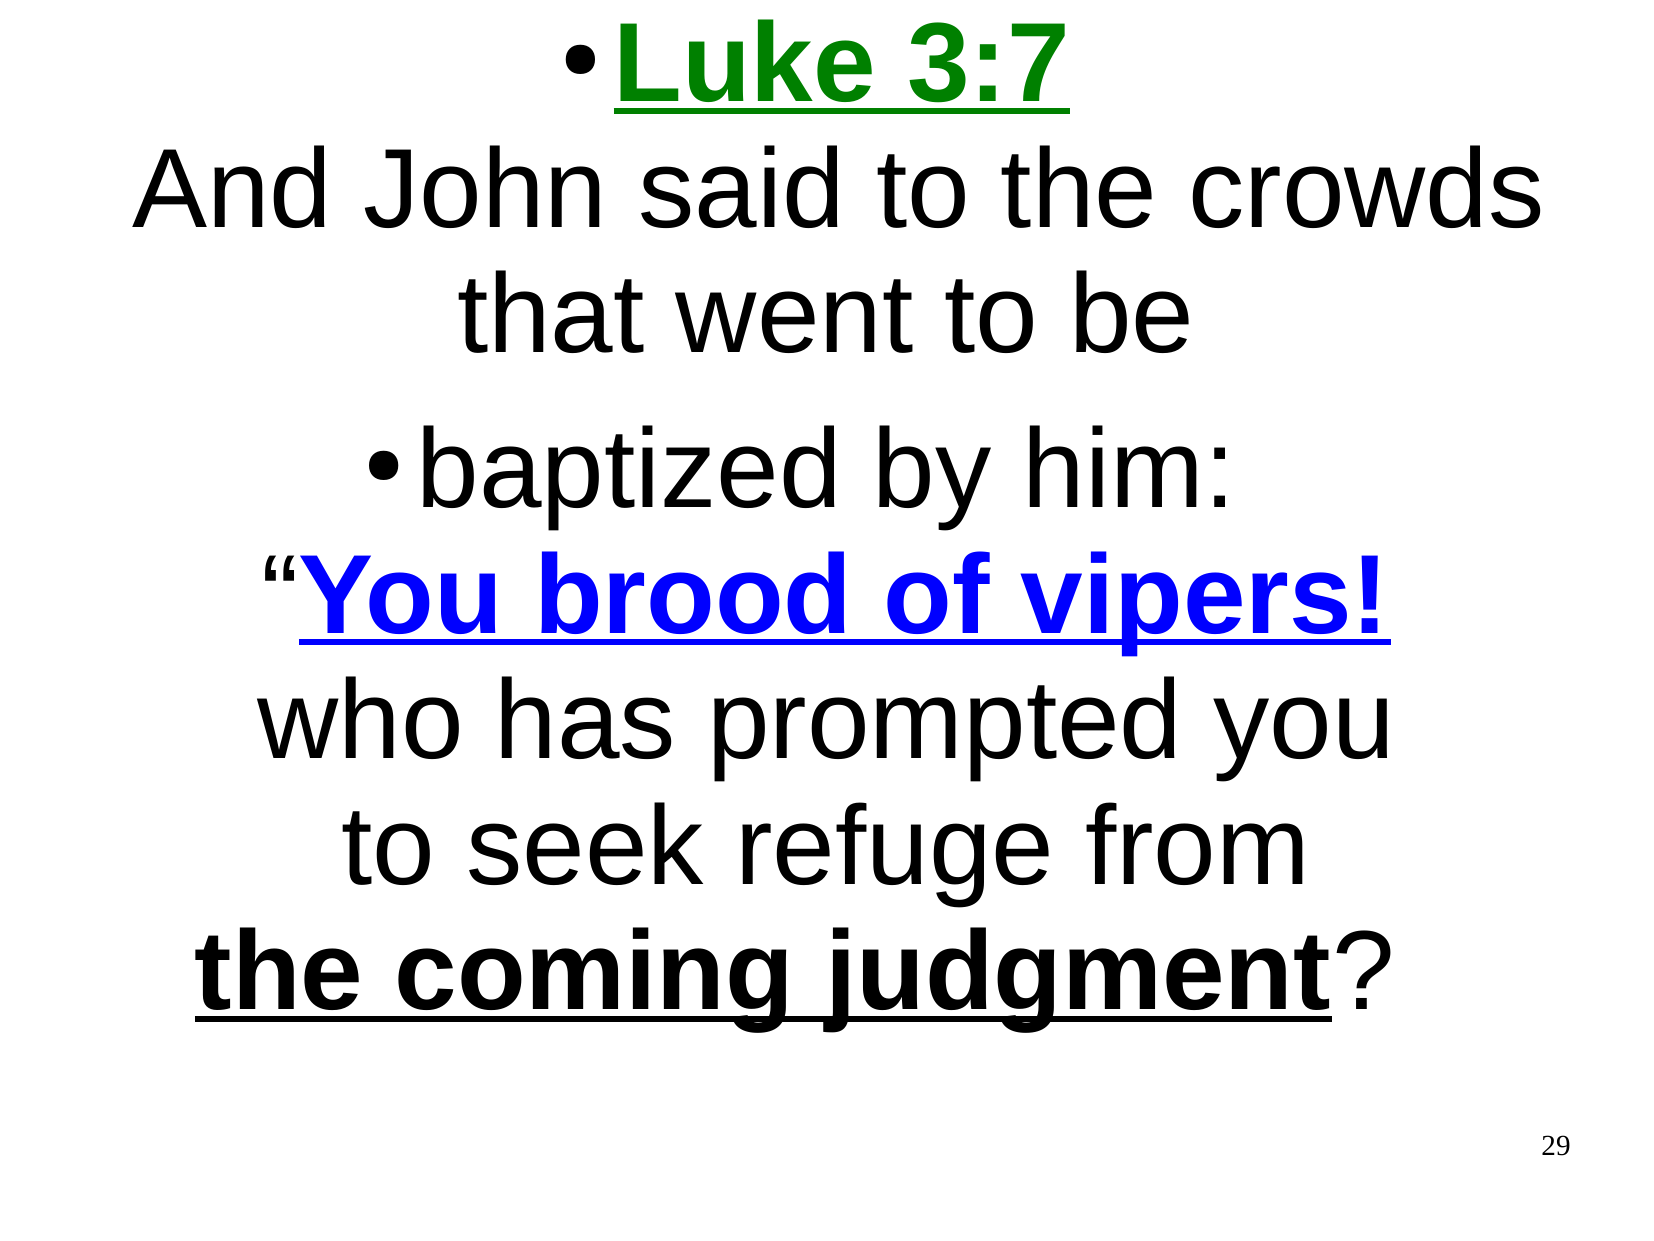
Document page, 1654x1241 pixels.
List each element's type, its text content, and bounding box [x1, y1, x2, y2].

list Luke 3:7 And John said to the crowds that went to be baptized by him: “You brood of vipers! who has prompted you to seek refuge from the coming judgment? [0, 0, 1613, 1201]
